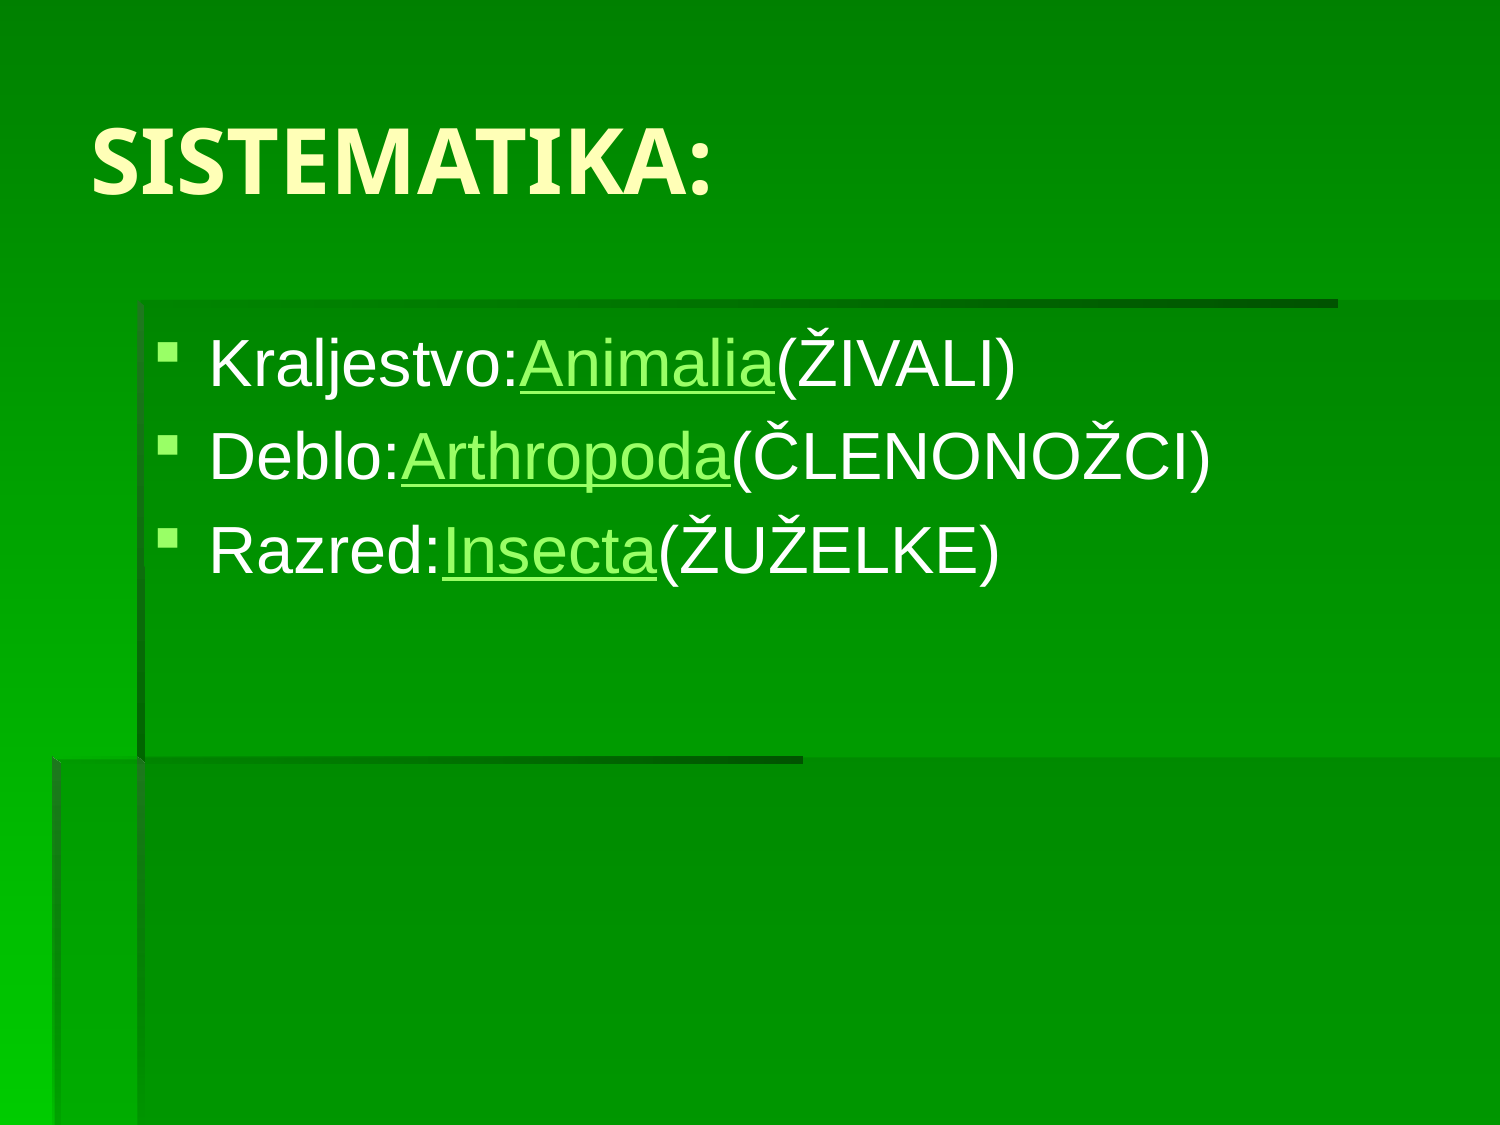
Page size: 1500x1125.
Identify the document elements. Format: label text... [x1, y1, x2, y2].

list Kraljestvo:Animalia(ŽIVALI) Deblo:Arthropoda(ČLENONOŽCI) Razred:Insecta(ŽUŽELKE) [137, 312, 1451, 1000]
title SISTEMATIKA: [75, 40, 1451, 275]
